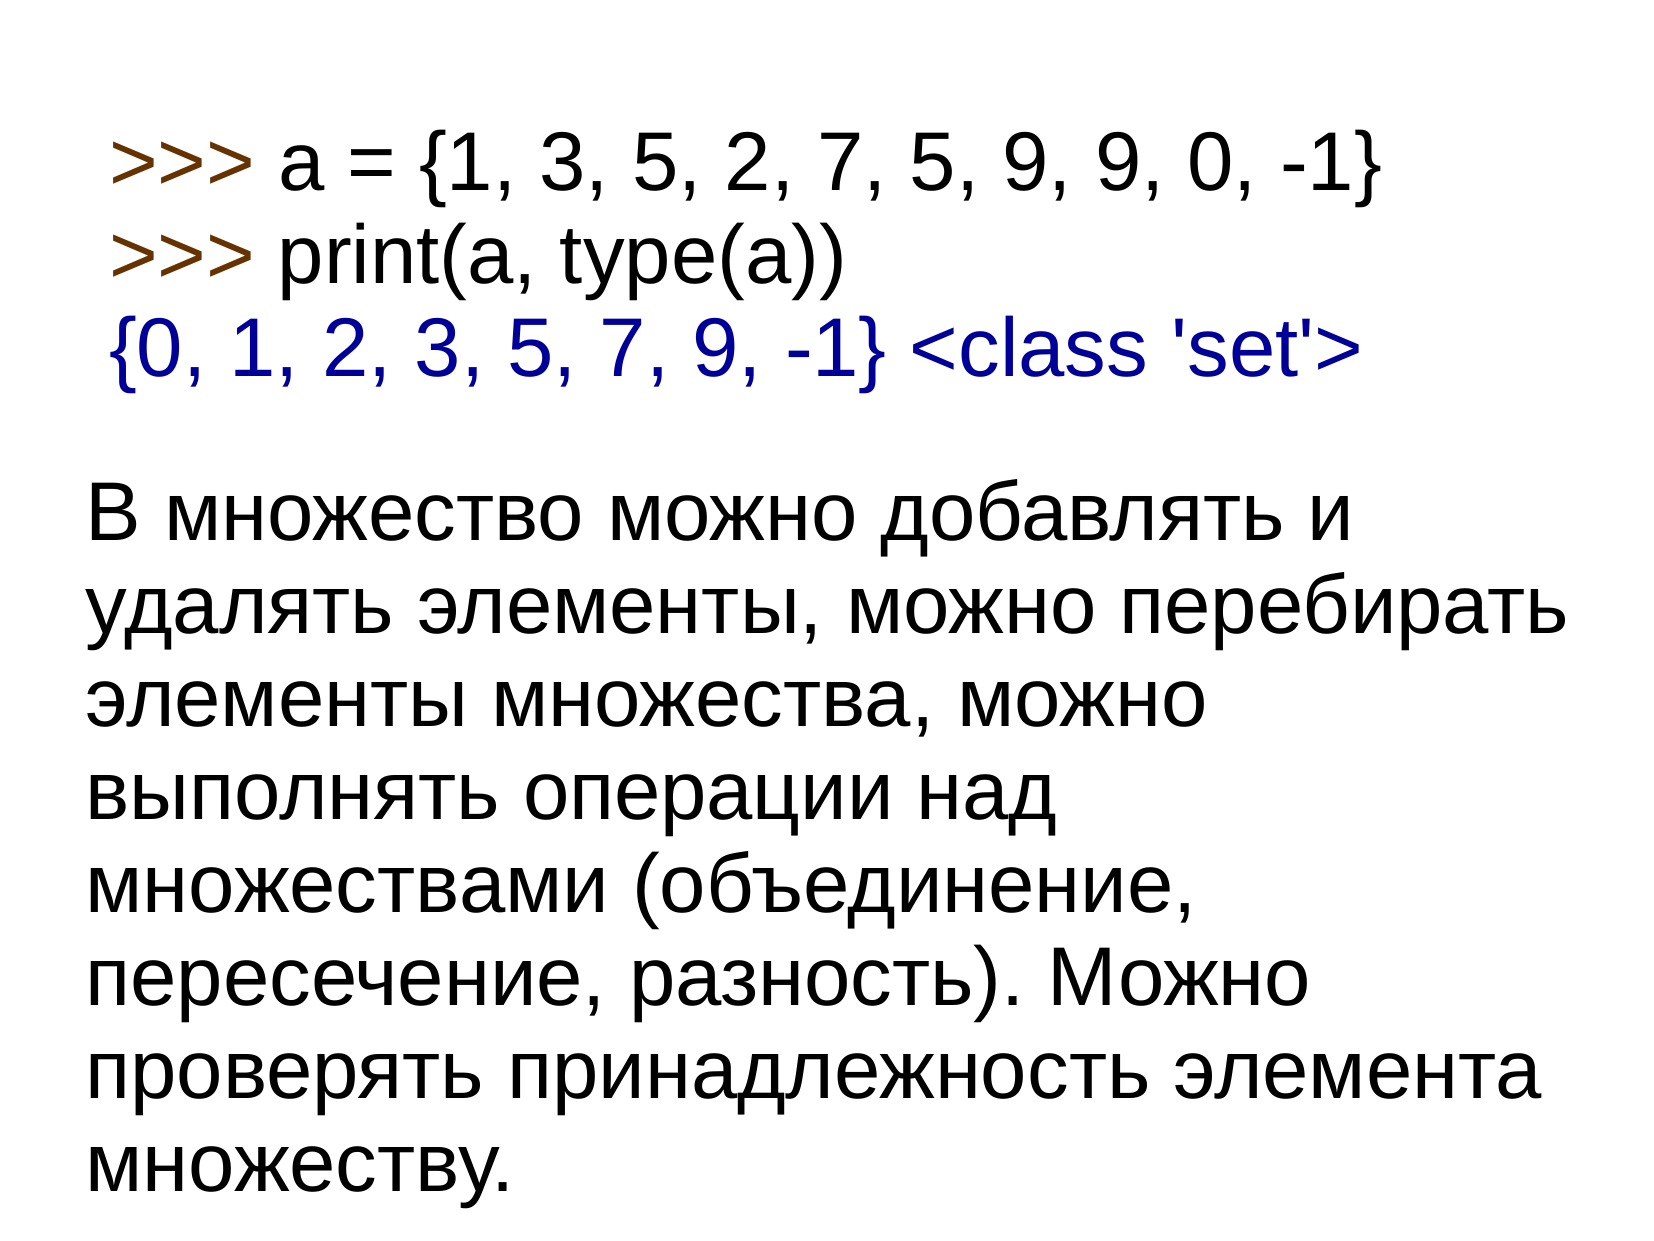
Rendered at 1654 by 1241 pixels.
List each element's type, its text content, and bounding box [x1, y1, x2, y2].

text_box >>> a = {1, 3, 5, 2, 7, 5, 9, 9, 0, -1} >>> print(a, type(a)) {0, 1, 2, 3, 5, 7, 9, -1} <class 'set'> [94, 107, 1512, 485]
text_box В множество можно добавлять и удалять элементы, можно перебирать элементы множества, можно выполнять операции над множествами (объединение, пересечение, разность). Можно проверять принадлежность элемента множеству. [70, 457, 1607, 1217]
